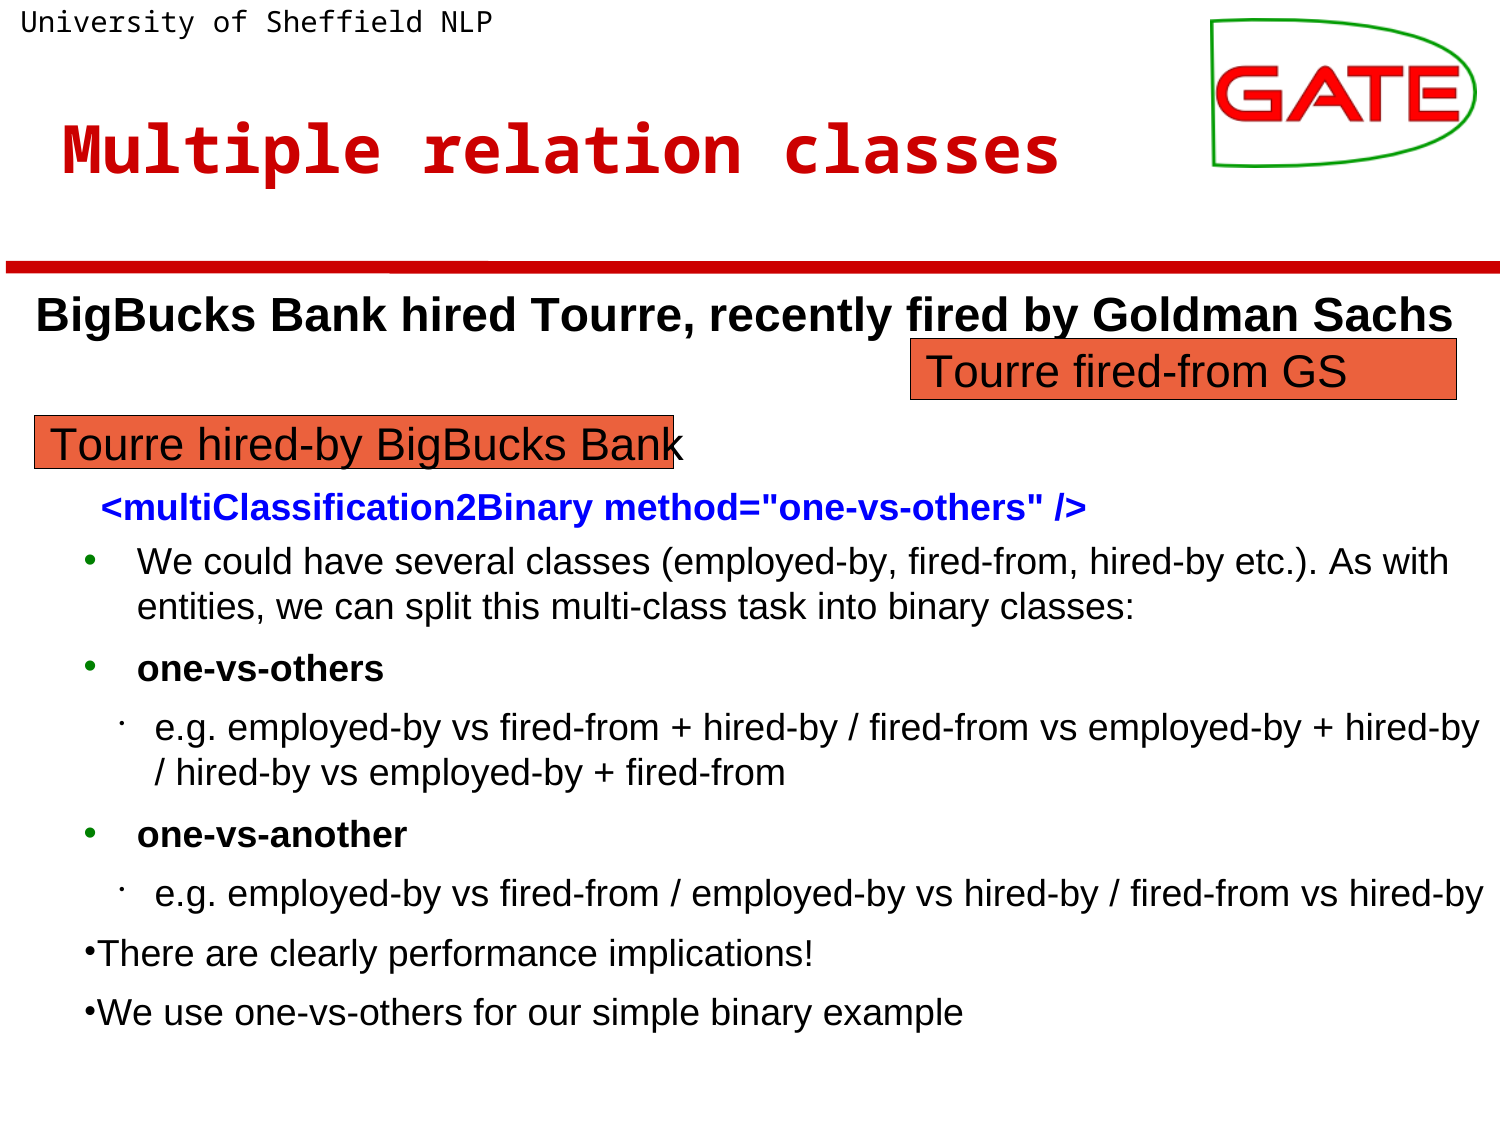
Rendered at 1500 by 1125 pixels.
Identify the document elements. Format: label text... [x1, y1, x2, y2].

text_box BigBucks Bank hired Tourre, recently fired by Goldman Sachs [16, 275, 1489, 349]
text_box Tourre hired-by BigBucks Bank [34, 415, 674, 469]
picture [1210, 18, 1477, 168]
text_box We could have several classes (employed-by, fired-from, hired-by etc.). As with entities, we can split this multi-class task into binary classes: one-vs-others e.g. employed-by vs fired-from + hired-by / fired-from vs employed-by + hired-by / hired-by vs employed-by + fired-from one-vs-another e.g. employed-by vs fired-from / employed-by vs hired-by / fired-from vs hired-by There are clearly performance implications! We use one-vs-others for our simple binary example [68, 671, 1500, 981]
title Multiple relation classes [47, 37, 1199, 254]
text_box <multiClassification2Binary method="one-vs-others" /> [64, 431, 1500, 671]
text_box Tourre fired-from GS [910, 338, 1457, 400]
